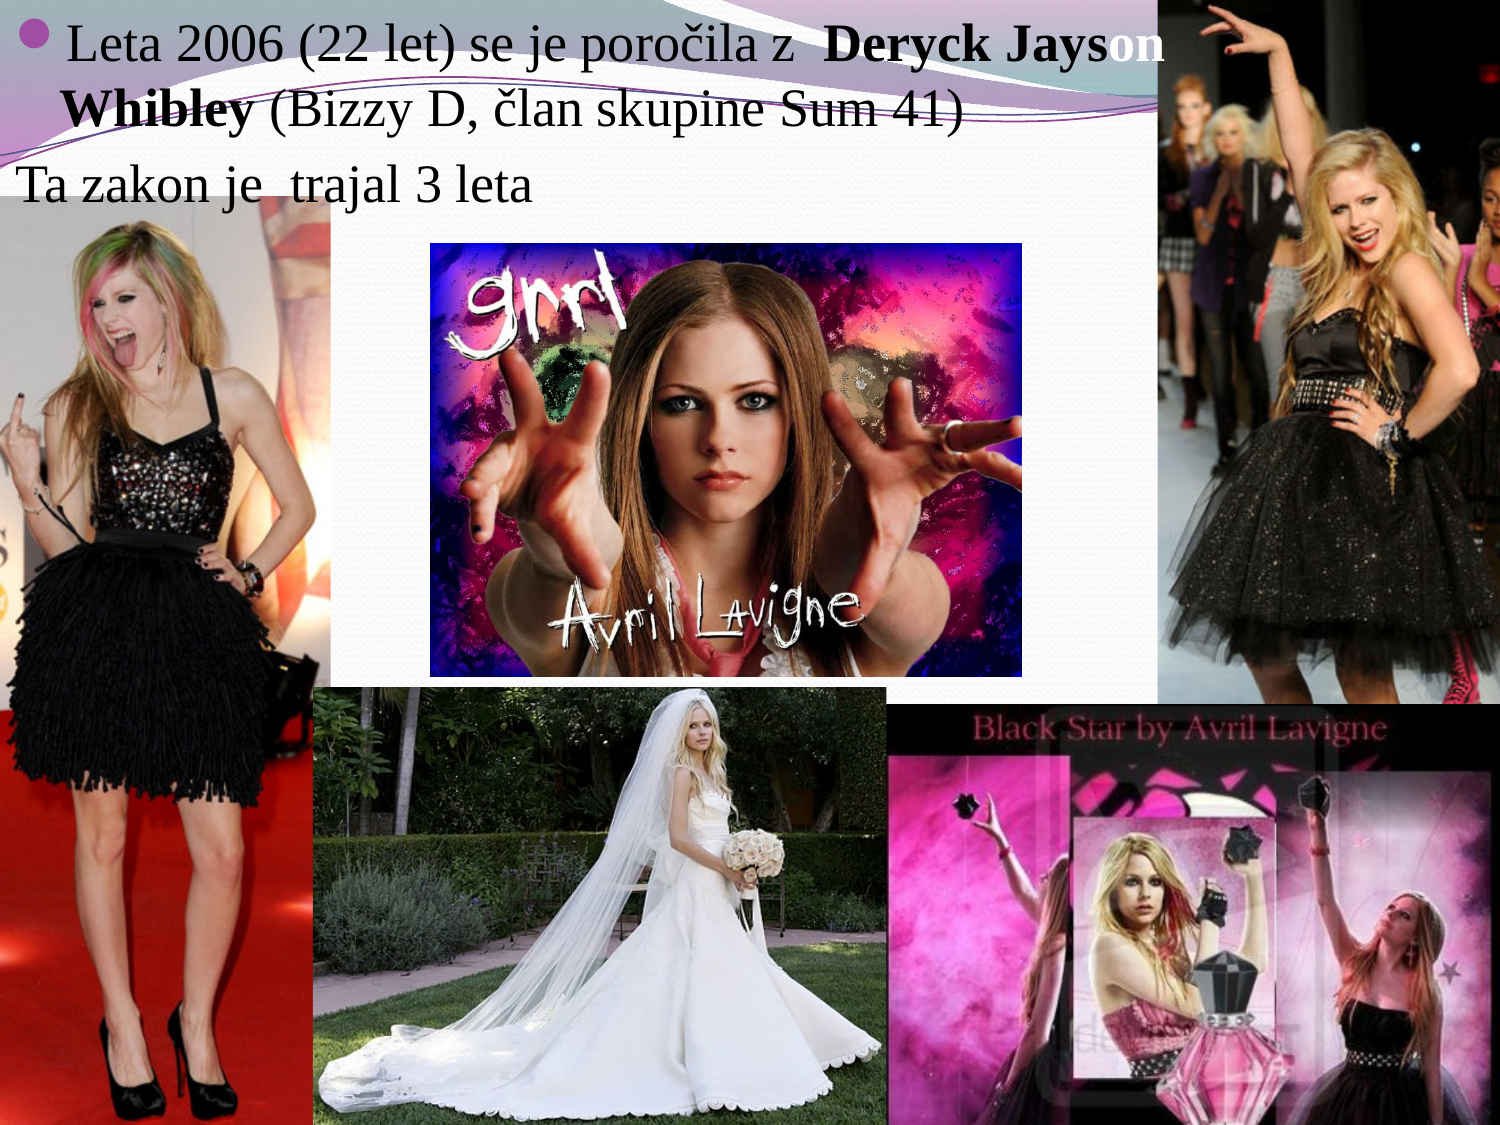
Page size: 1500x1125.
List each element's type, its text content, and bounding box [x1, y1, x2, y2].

picture [0, 0, 1500, 1125]
list Leta 2006 (22 let) se je poročila z Deryck Jayson Whibley (Bizzy D, član skupine Sum 41) Ta zakon je trajal 3 leta [0, 0, 1235, 528]
